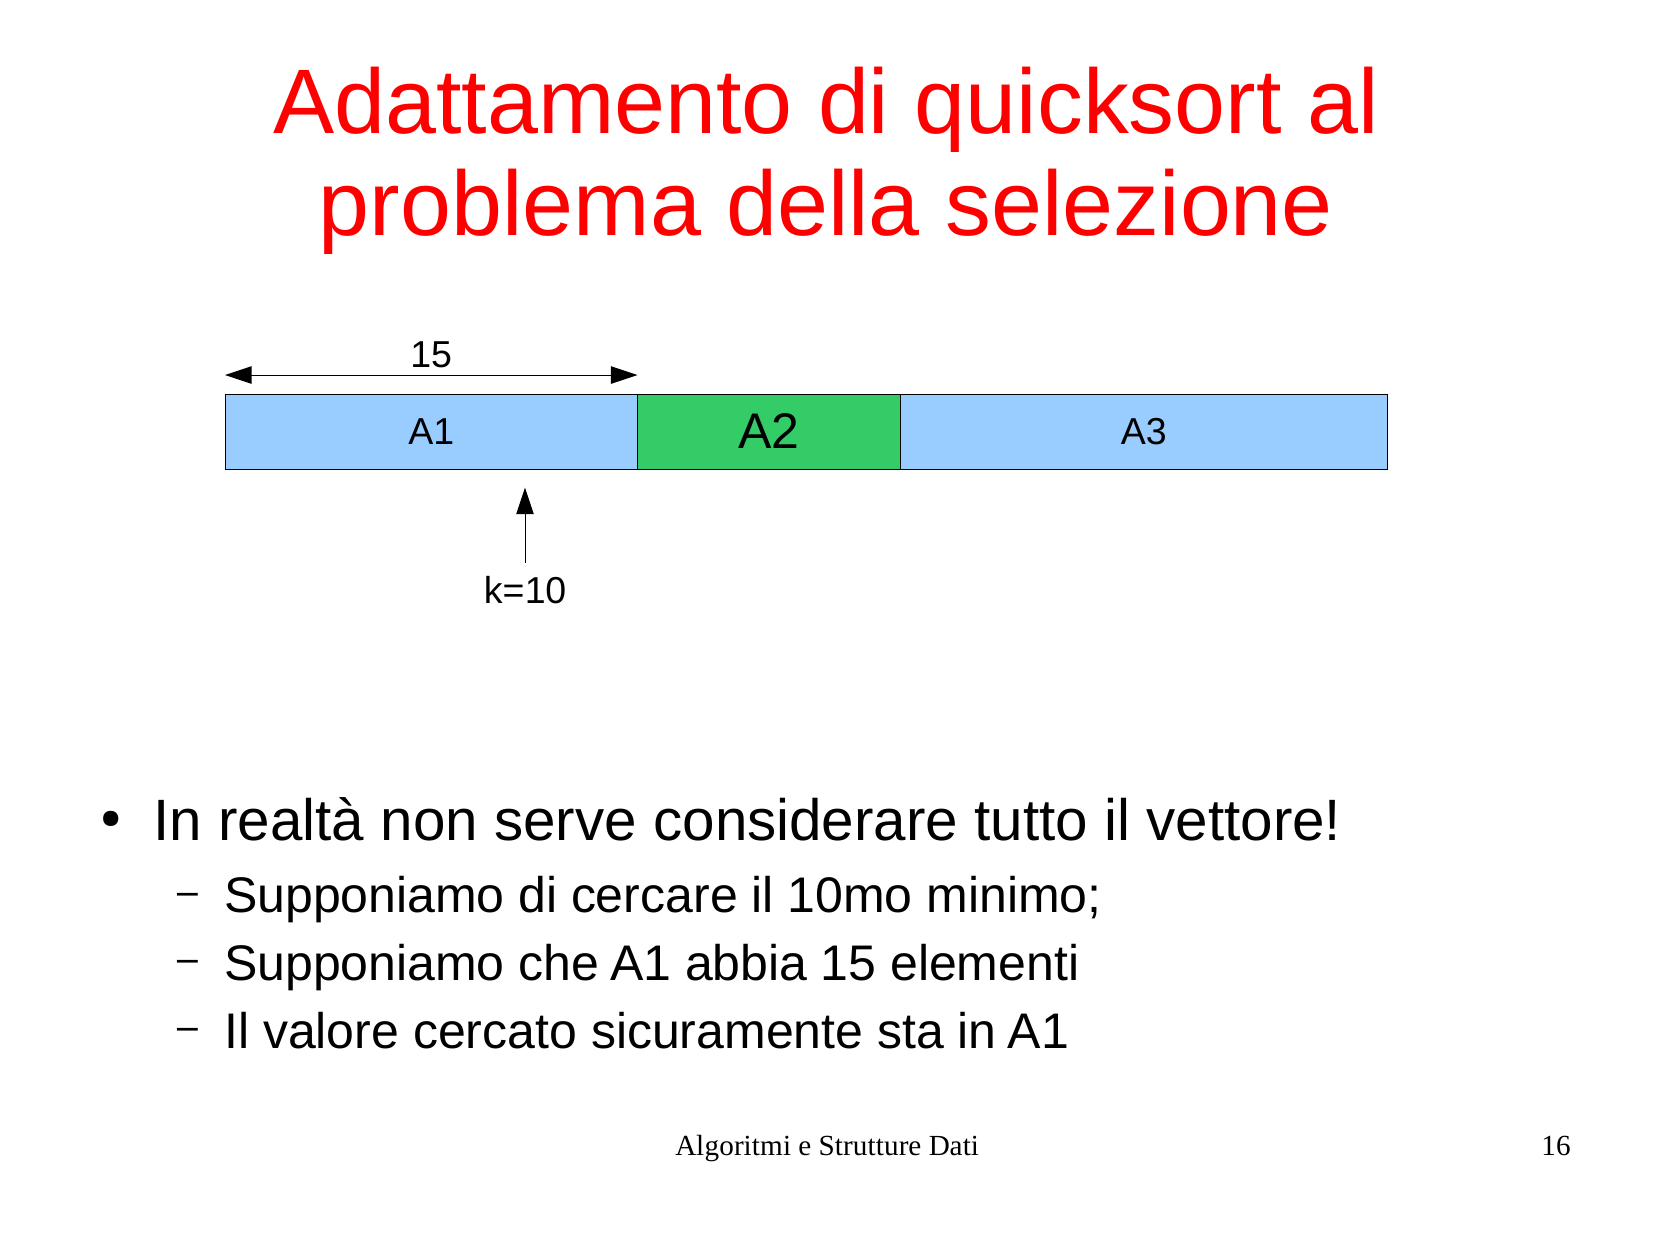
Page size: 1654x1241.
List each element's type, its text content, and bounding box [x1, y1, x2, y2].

text_box k=10 [450, 562, 601, 620]
text_box A3 [901, 394, 1388, 470]
list In realtà non serve considerare tutto il vettore! Supponiamo di cercare il 10mo minimo; Supponiamo che A1 abbia 15 elementi Il valore cercato sicuramente sta in A1 [82, 787, 1571, 1109]
title Adattamento di quicksort al problema della selezione [82, 49, 1571, 257]
text_box A2 [637, 394, 901, 470]
text_box A1 [225, 394, 637, 470]
